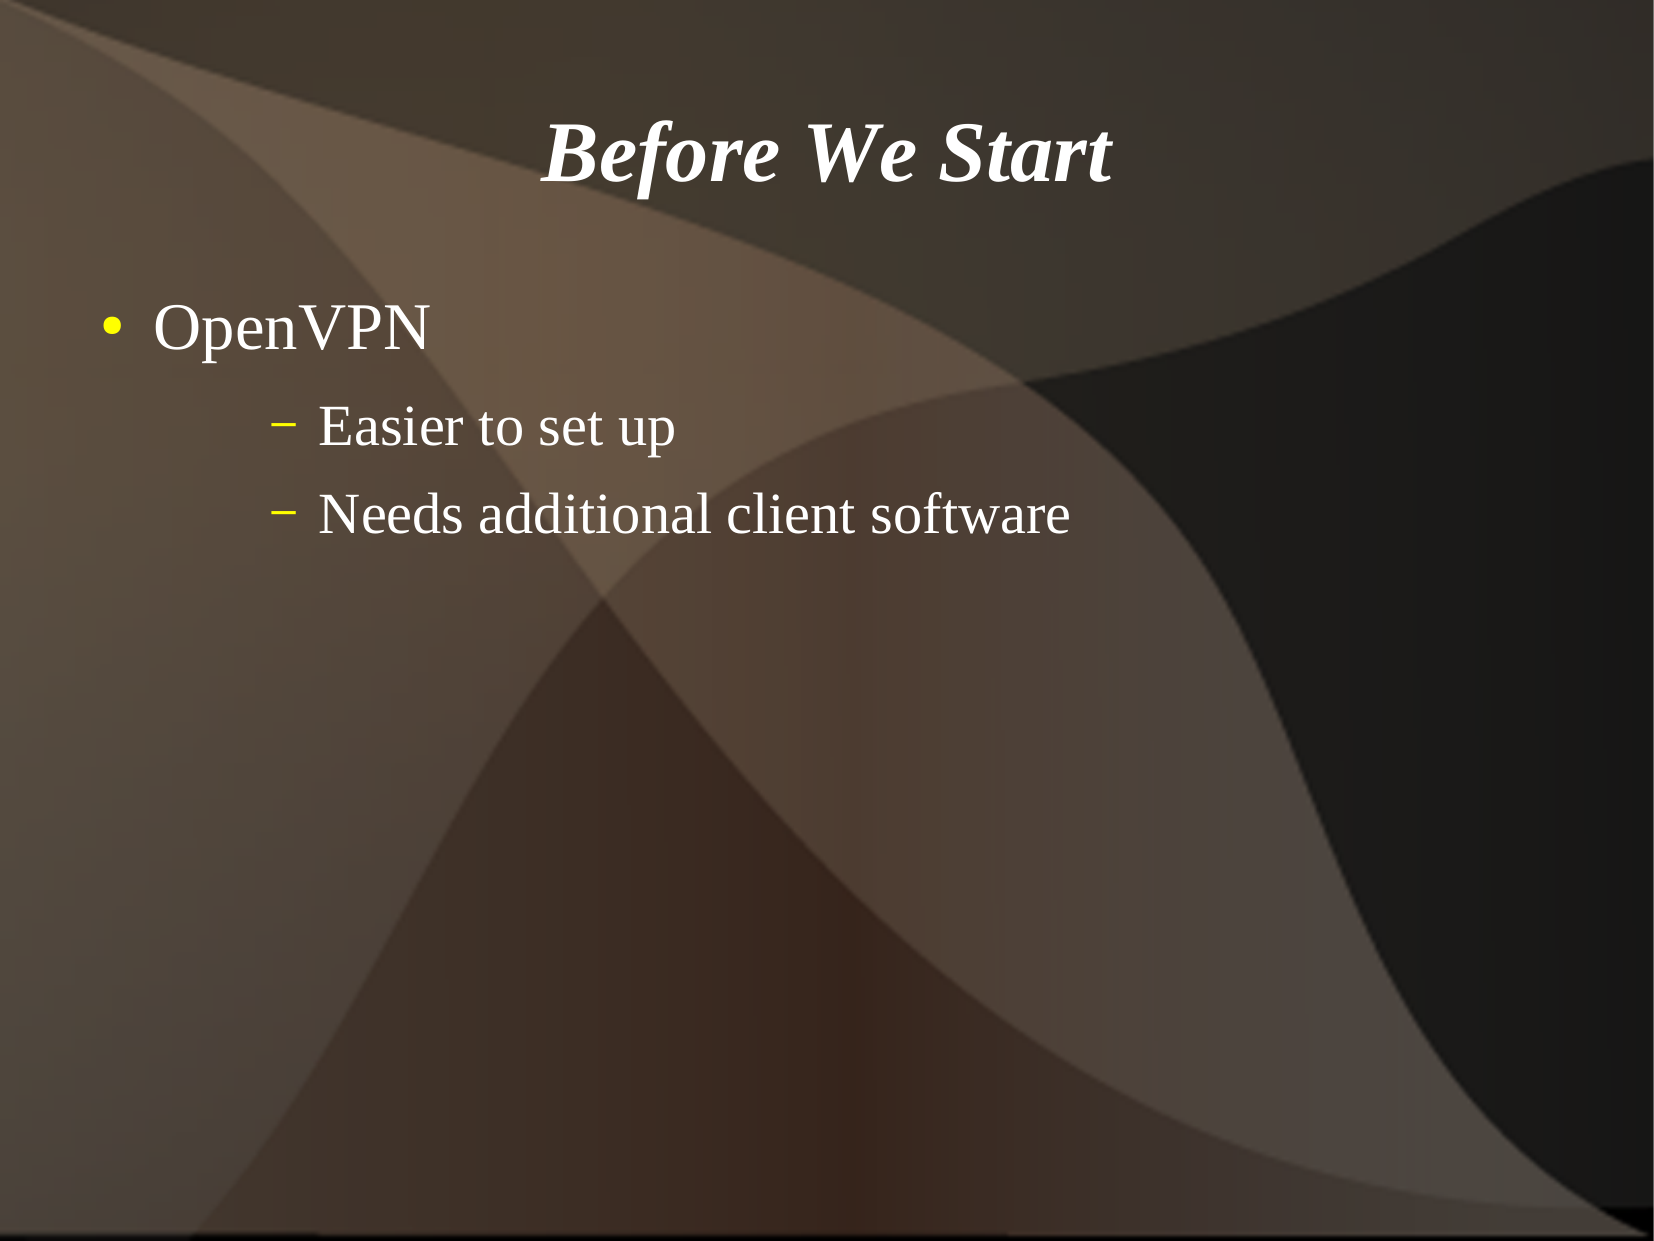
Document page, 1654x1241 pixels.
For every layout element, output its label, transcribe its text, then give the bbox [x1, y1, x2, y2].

list OpenVPN Easier to set up Needs additional client software [82, 290, 1571, 1010]
picture [0, 0, 1654, 1241]
title Before We Start [82, 49, 1571, 257]
